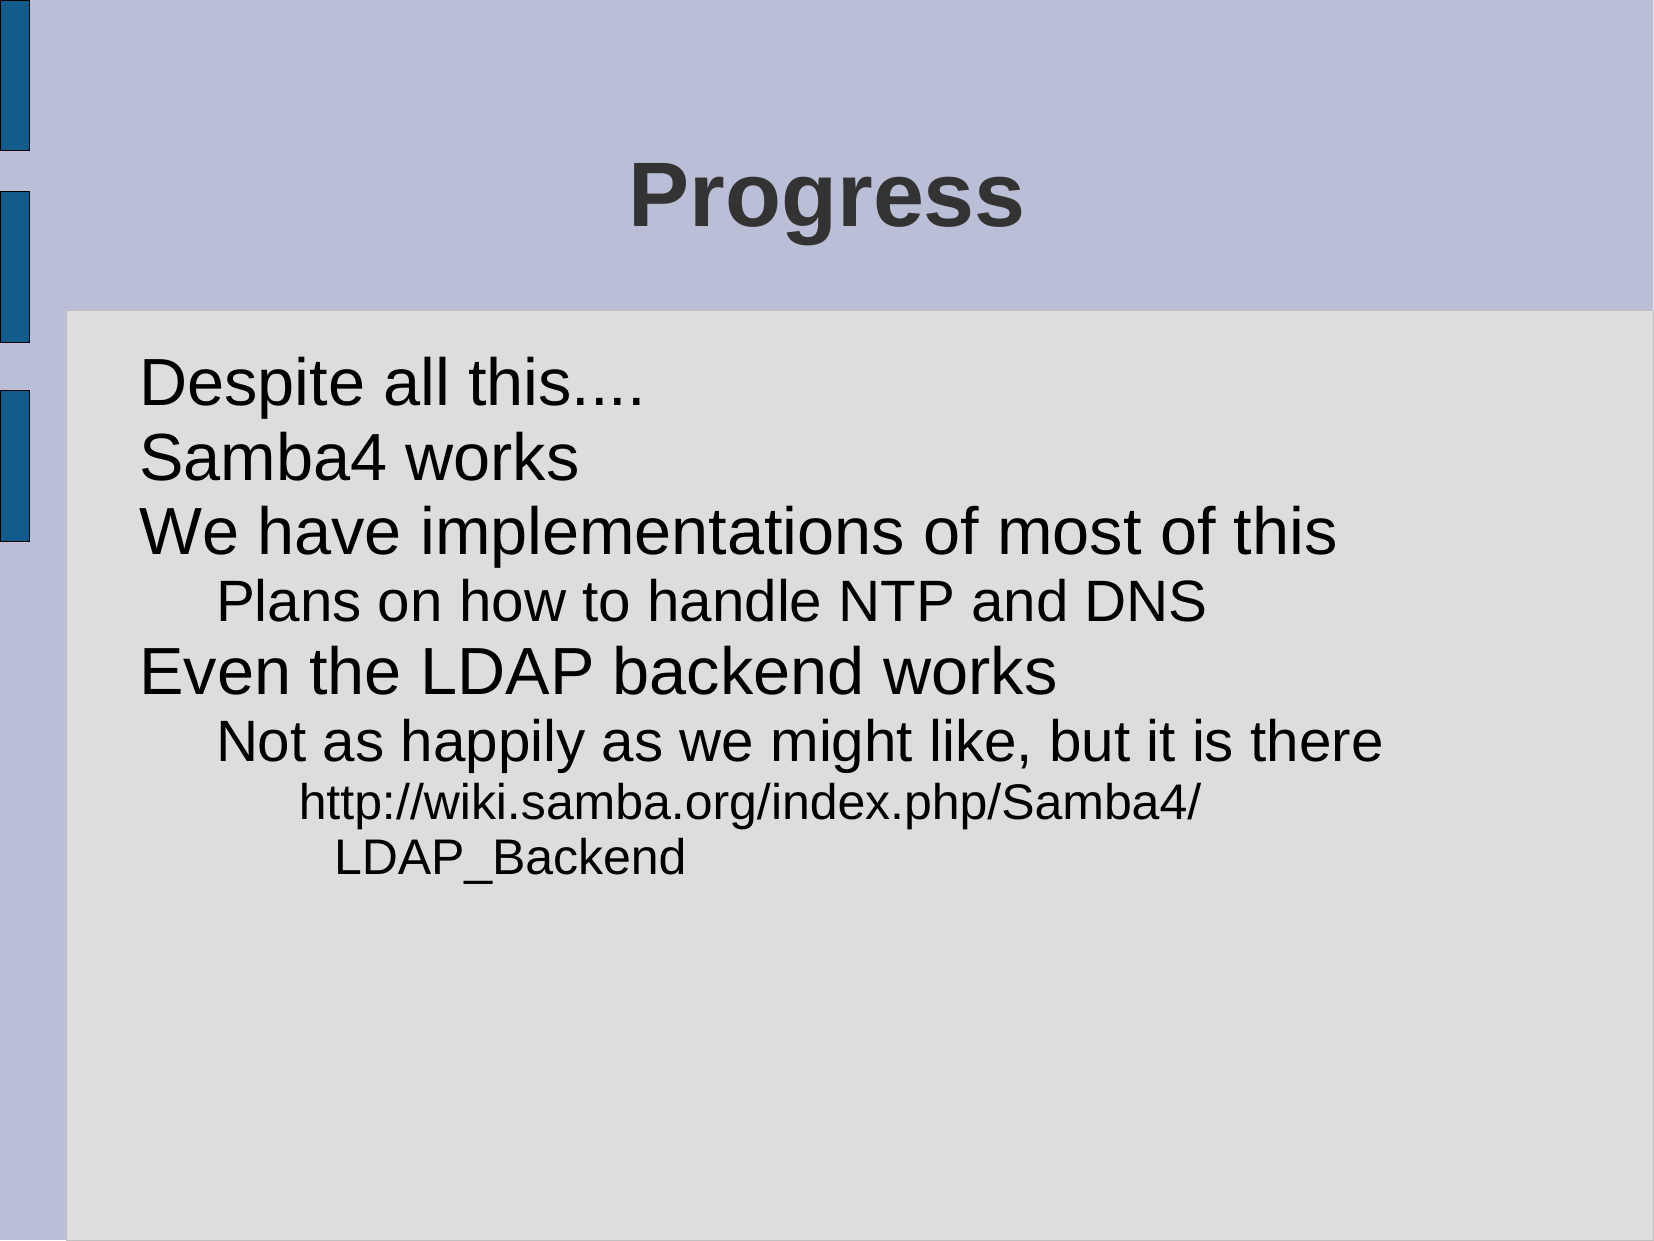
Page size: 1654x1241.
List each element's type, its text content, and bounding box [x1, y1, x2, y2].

list Despite all this.... Samba4 works We have implementations of most of this Plans on how to handle NTP and DNS Even the LDAP backend works Not as happily as we might like, but it is there http://wiki.samba.org/index.php/Samba4/LDAP_Backend [121, 344, 1534, 1127]
title Progress [121, 91, 1534, 299]
